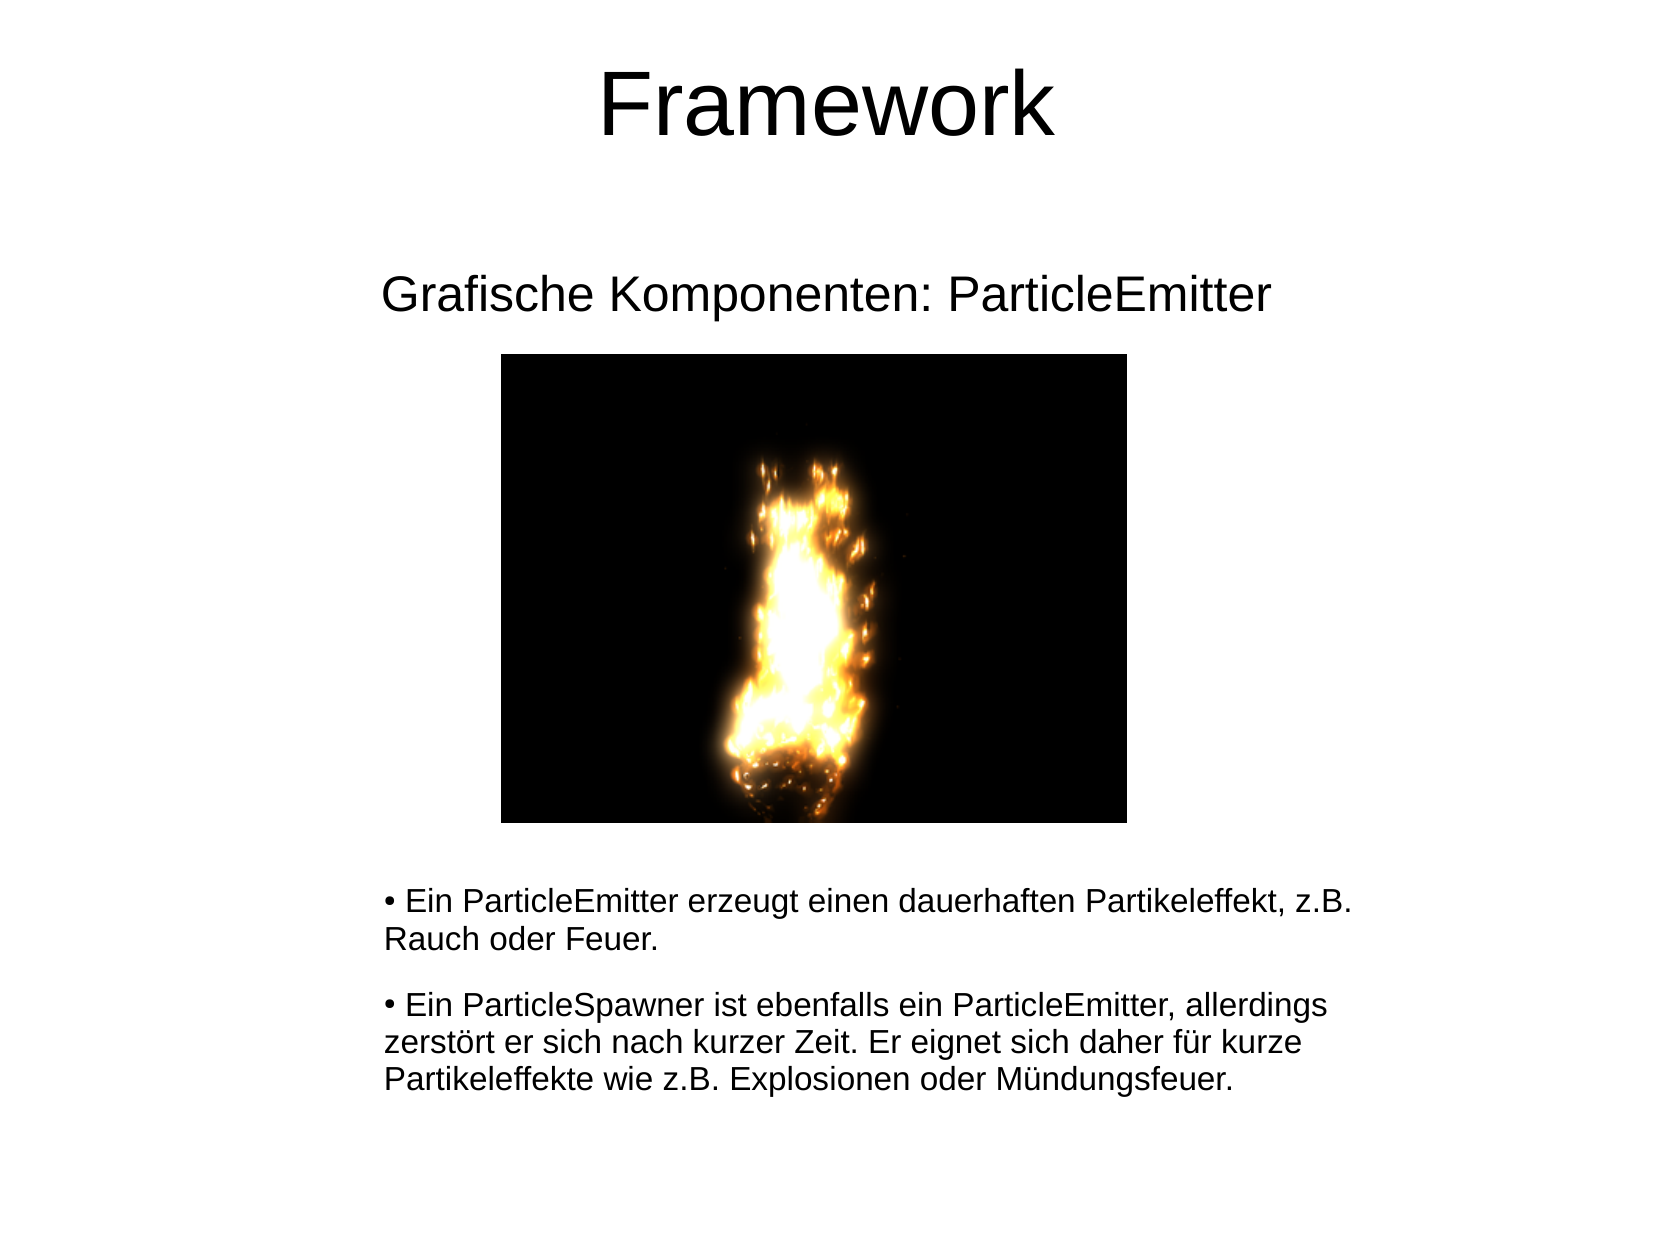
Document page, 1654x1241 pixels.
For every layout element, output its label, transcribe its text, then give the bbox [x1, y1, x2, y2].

text_box Grafische Komponenten: ParticleEmitter [82, 265, 1571, 325]
subtitle Ein ParticleEmitter erzeugt einen dauerhaften Partikeleffekt, z.B. Rauch oder Feuer. Ein ParticleSpawner ist ebenfalls ein ParticleEmitter, allerdings zerstört er sich nach kurzer Zeit. Er eignet sich daher für kurze Partikeleffekte wie z.B. Explosionen oder Mündungsfeuer. [383, 882, 1359, 1099]
title Framework [82, 0, 1571, 208]
picture [501, 354, 1127, 824]
